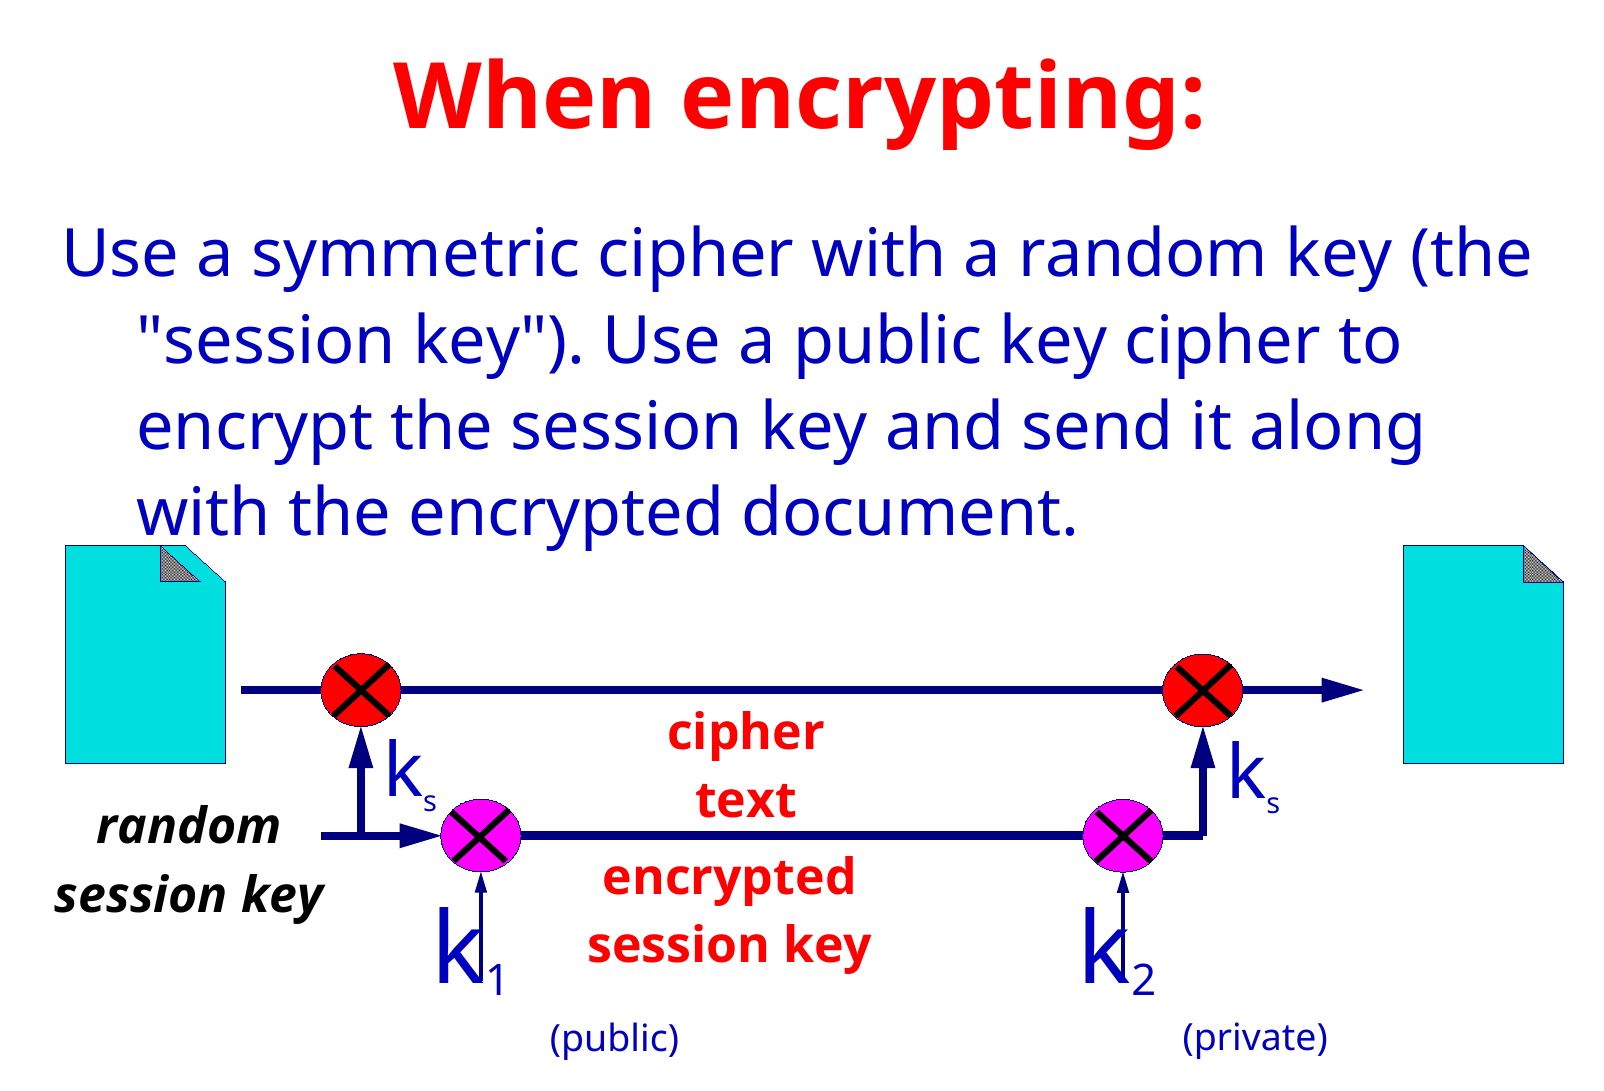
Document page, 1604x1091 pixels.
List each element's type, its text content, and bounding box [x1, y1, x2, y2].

text_box k1 [431, 876, 511, 1014]
text_box [320, 653, 387, 717]
text_box [440, 810, 473, 864]
text_box ks [1226, 717, 1281, 822]
text_box random session key [55, 790, 324, 927]
text_box (private) [1182, 1010, 1329, 1062]
text_box [367, 667, 402, 715]
title When encrypting: [381, 27, 1220, 131]
text_box [1130, 812, 1164, 859]
text_box [65, 545, 226, 764]
text_box ks [383, 715, 438, 820]
text_box [336, 696, 383, 727]
text_box [1162, 654, 1228, 727]
text_box [456, 812, 522, 872]
text_box cipher text [667, 695, 826, 833]
text_box [453, 799, 506, 832]
text_box [1082, 799, 1149, 873]
list Use a symmetric cipher with a random key (the "session key"). Use a public key cipher to encrypt the session key and send it along with the encrypted document. [61, 207, 1566, 518]
text_box [1209, 667, 1243, 715]
text_box encrypted session key [587, 841, 873, 978]
text_box k2 [1077, 876, 1157, 1014]
text_box [1403, 545, 1564, 764]
text_box (public) [550, 1011, 680, 1063]
